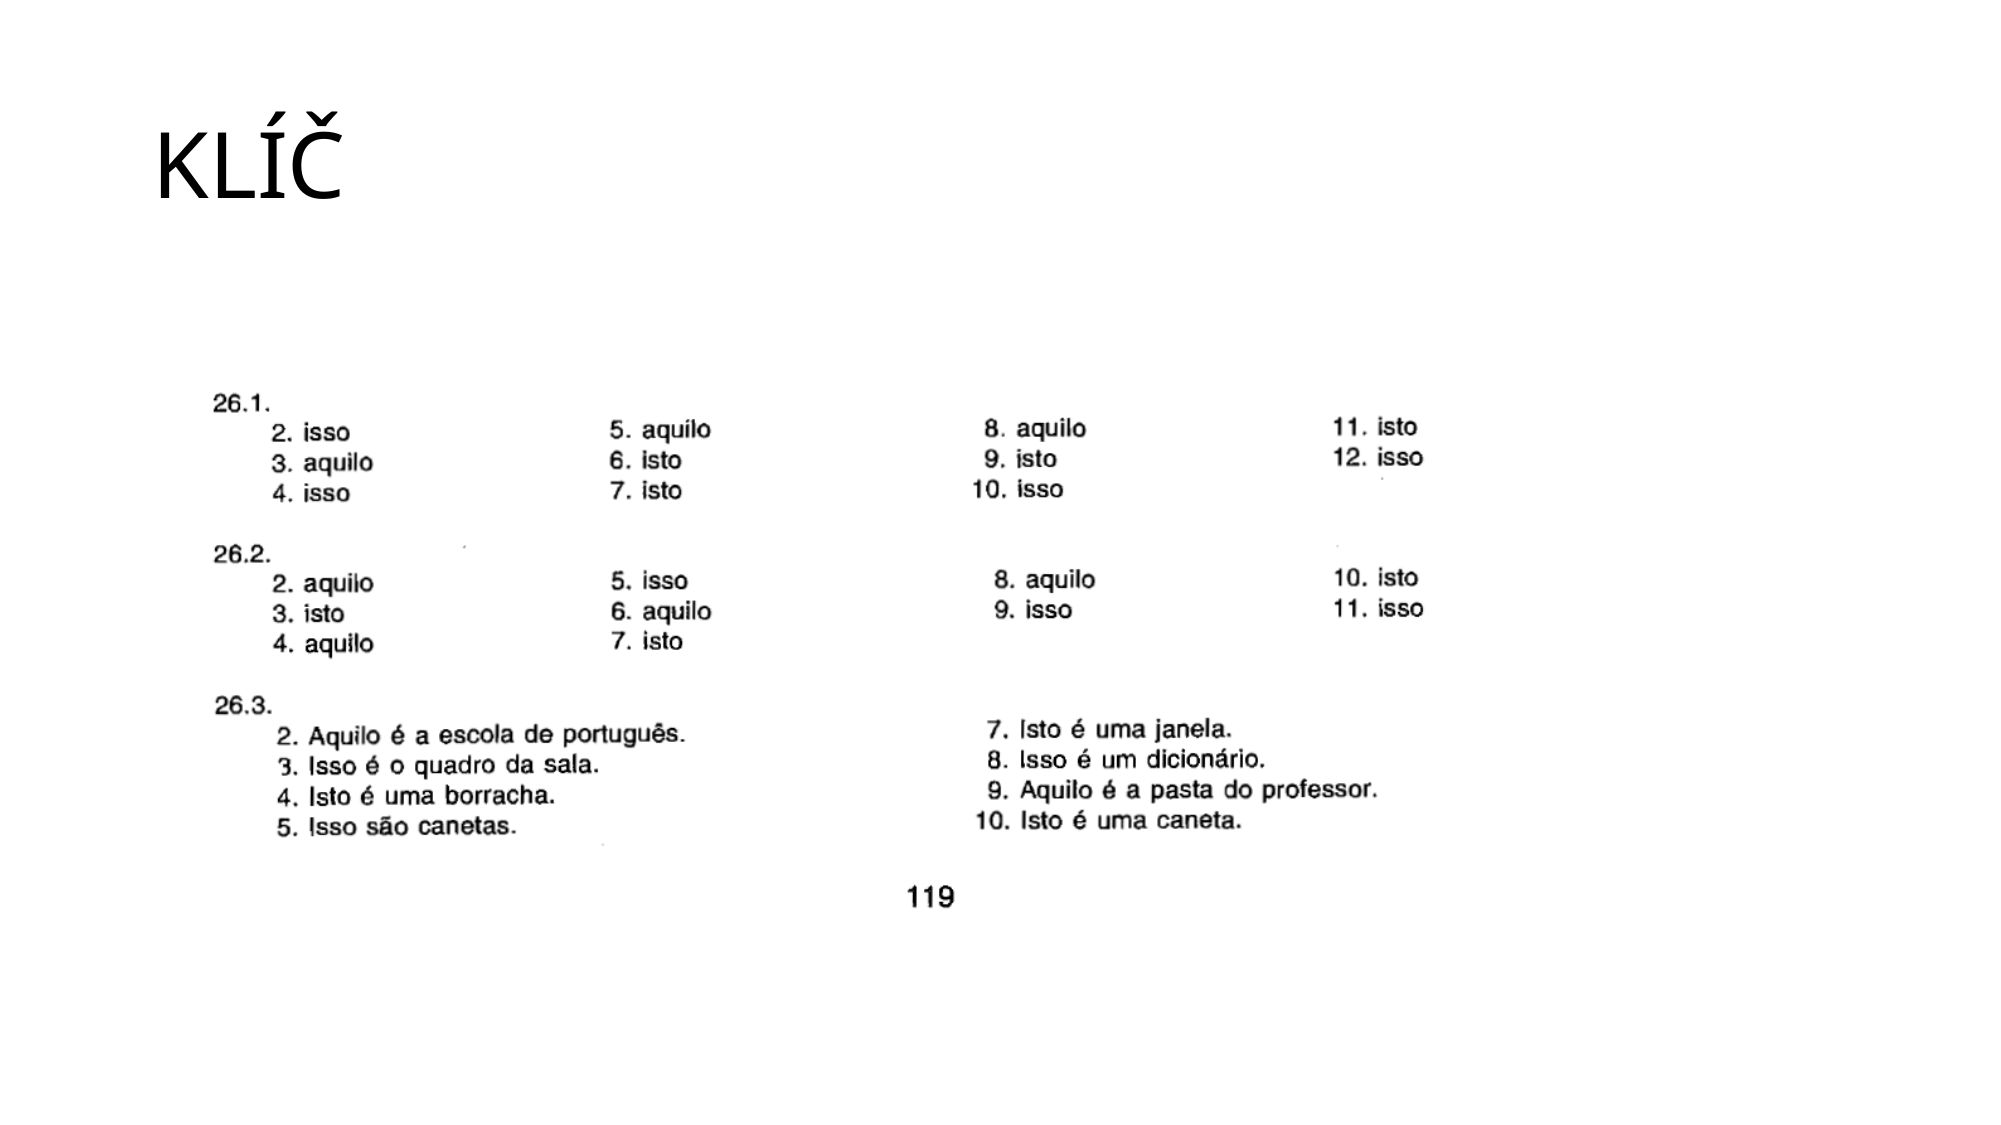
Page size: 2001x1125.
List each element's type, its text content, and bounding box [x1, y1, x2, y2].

title KLÍČ [137, 59, 1863, 278]
picture [176, 360, 1707, 945]
